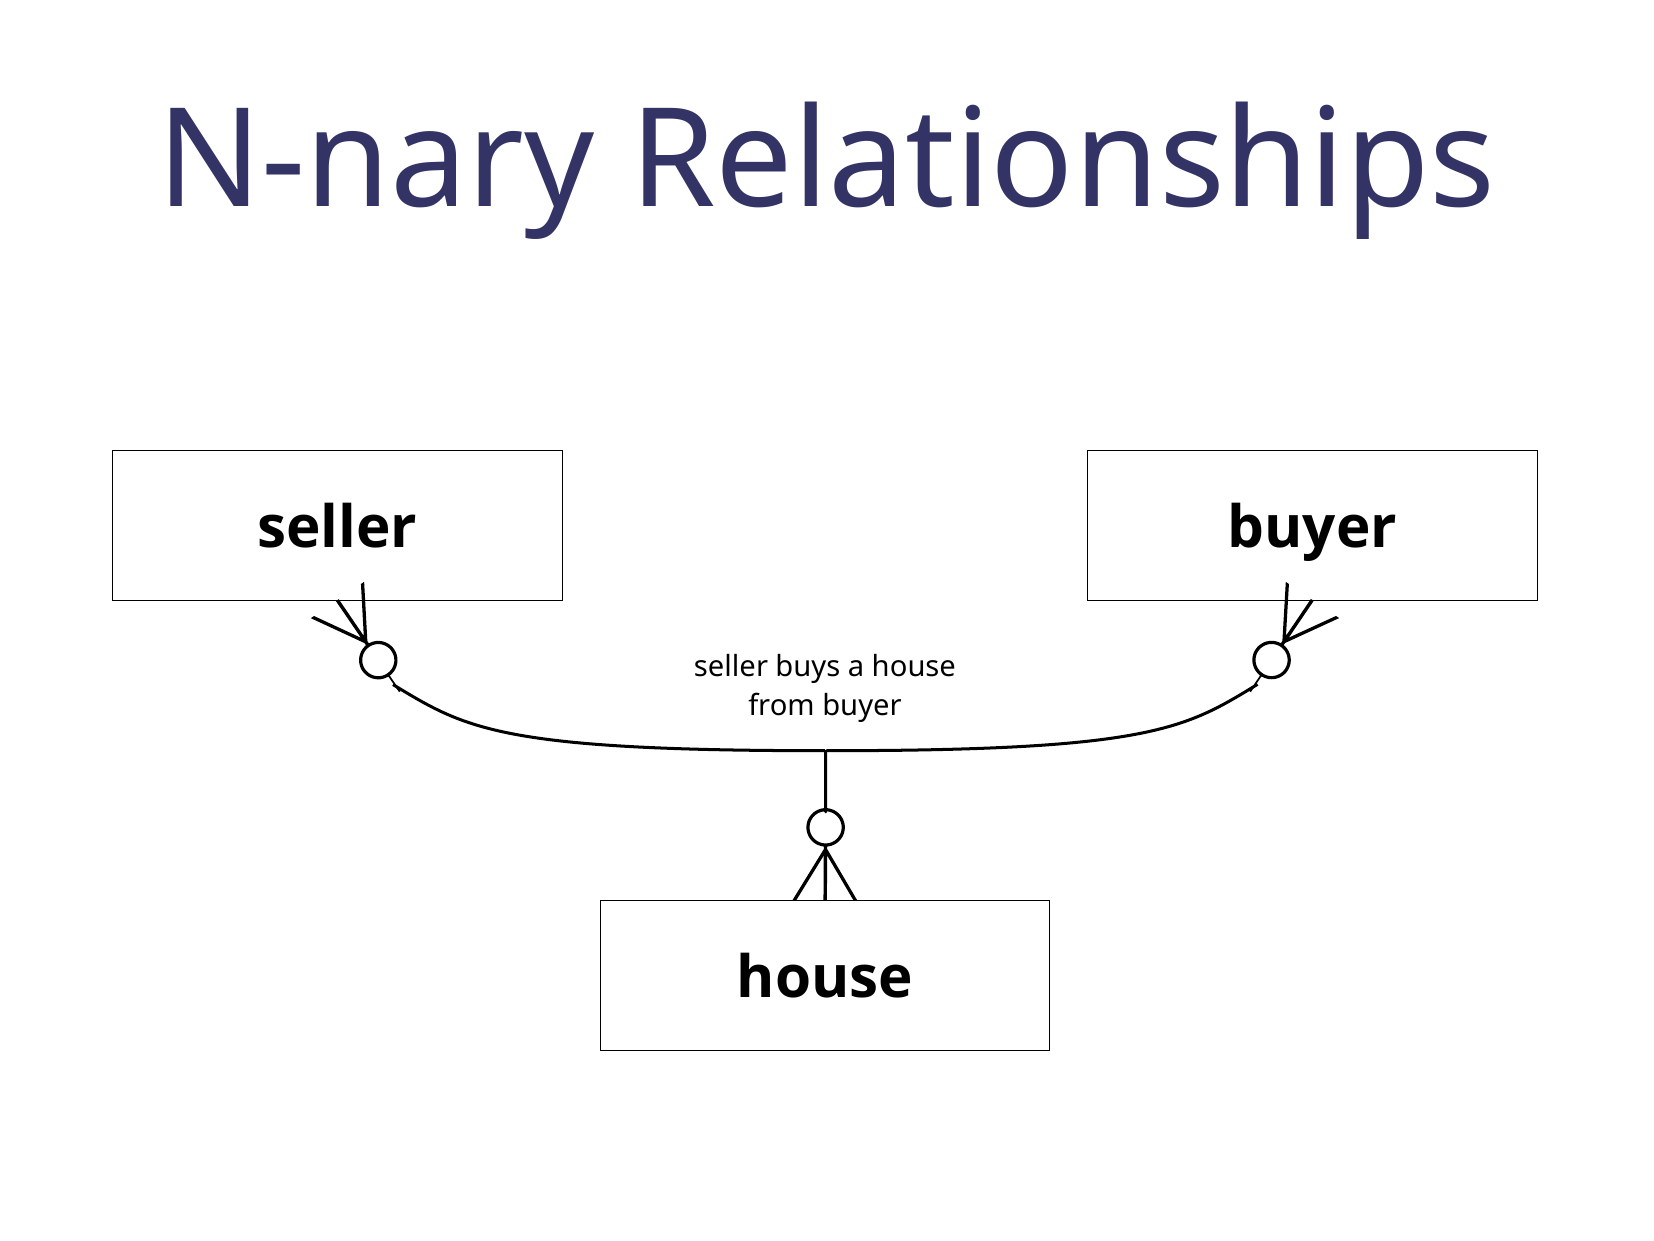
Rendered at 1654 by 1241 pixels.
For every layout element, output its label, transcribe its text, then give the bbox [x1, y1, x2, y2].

text_box buyer [1087, 450, 1538, 601]
text_box house [600, 900, 1050, 1051]
text_box seller [112, 450, 563, 601]
title N-nary Relationships [82, 56, 1571, 250]
text_box seller buys a house from buyer [600, 637, 1051, 724]
